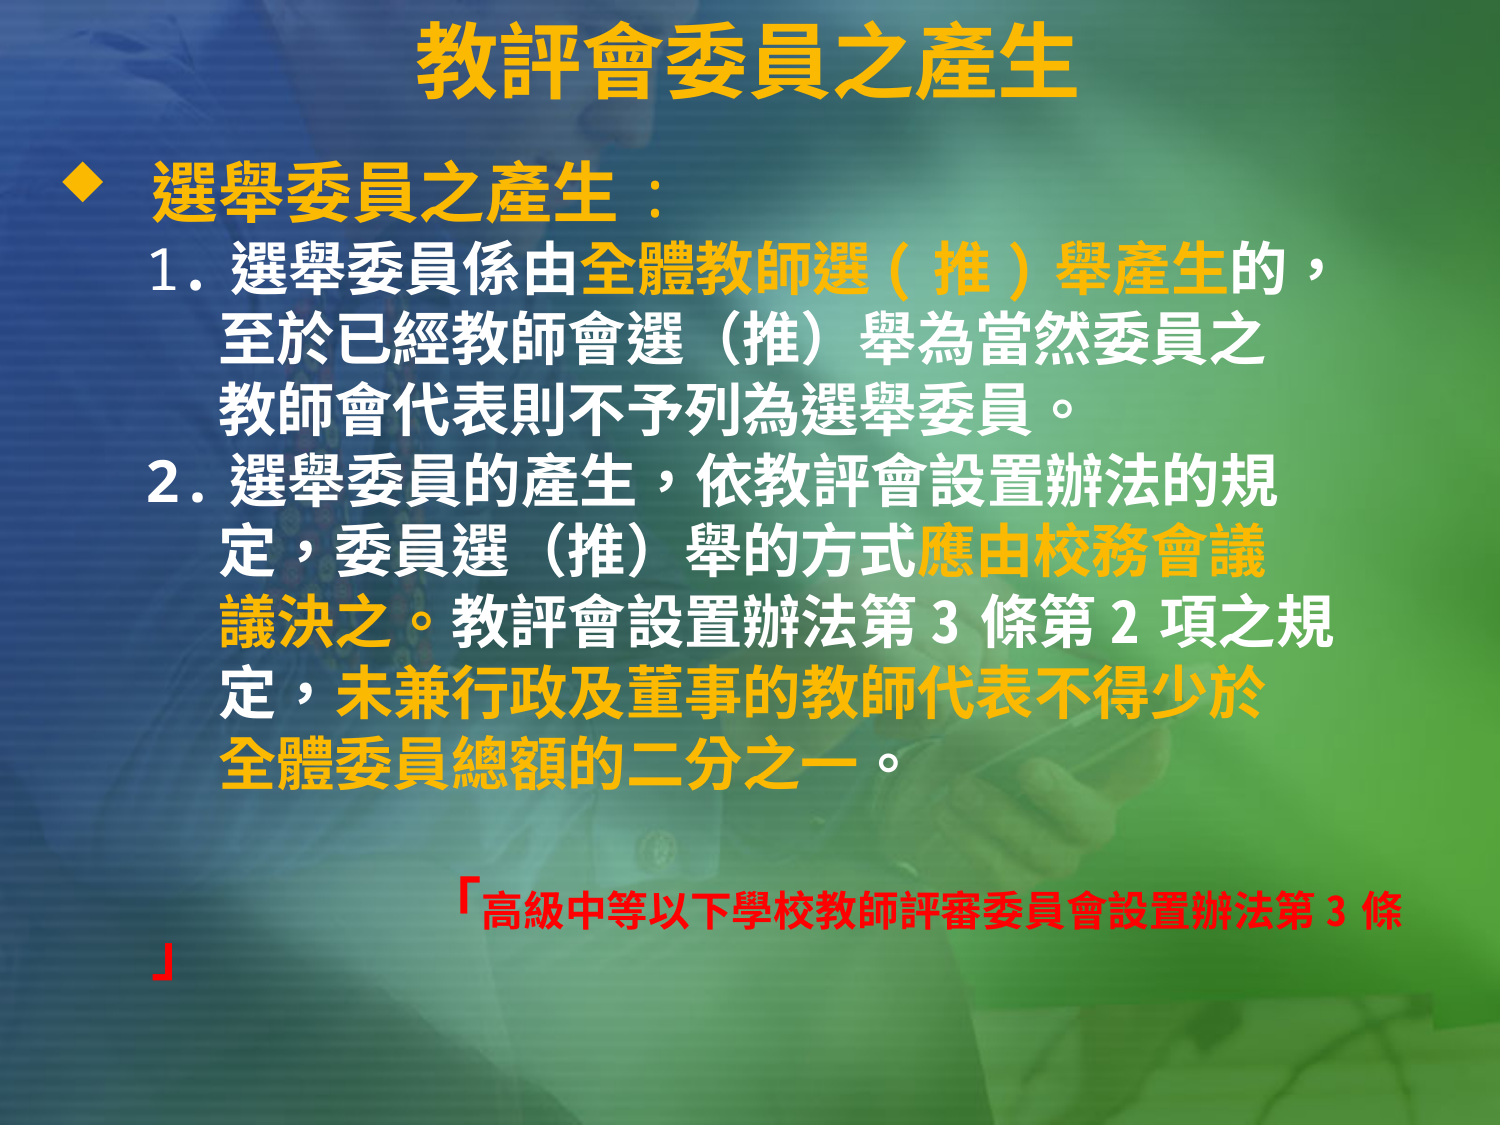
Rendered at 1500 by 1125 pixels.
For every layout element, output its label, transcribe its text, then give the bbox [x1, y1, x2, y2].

list 選舉委員之產生: 1.選舉委員係由全體教師選(推)舉產生的， 至於已經教師會選（推）舉為當然委員之 教師會代表則不予列為選舉委員。 2.選舉委員的產生，依教評會設置辦法的規 定，委員選（推）舉的方式應由校務會議 議決之。教評會設置辦法第3條第2項之規 定，未兼行政及董事的教師代表不得少於 全體委員總額的二分之一。 「高級中等以下學校教師評審委員會設置辦法第3條」 [43, 165, 1464, 1125]
title 教評會委員之產生 [257, 12, 1240, 118]
picture [0, 0, 1500, 1125]
